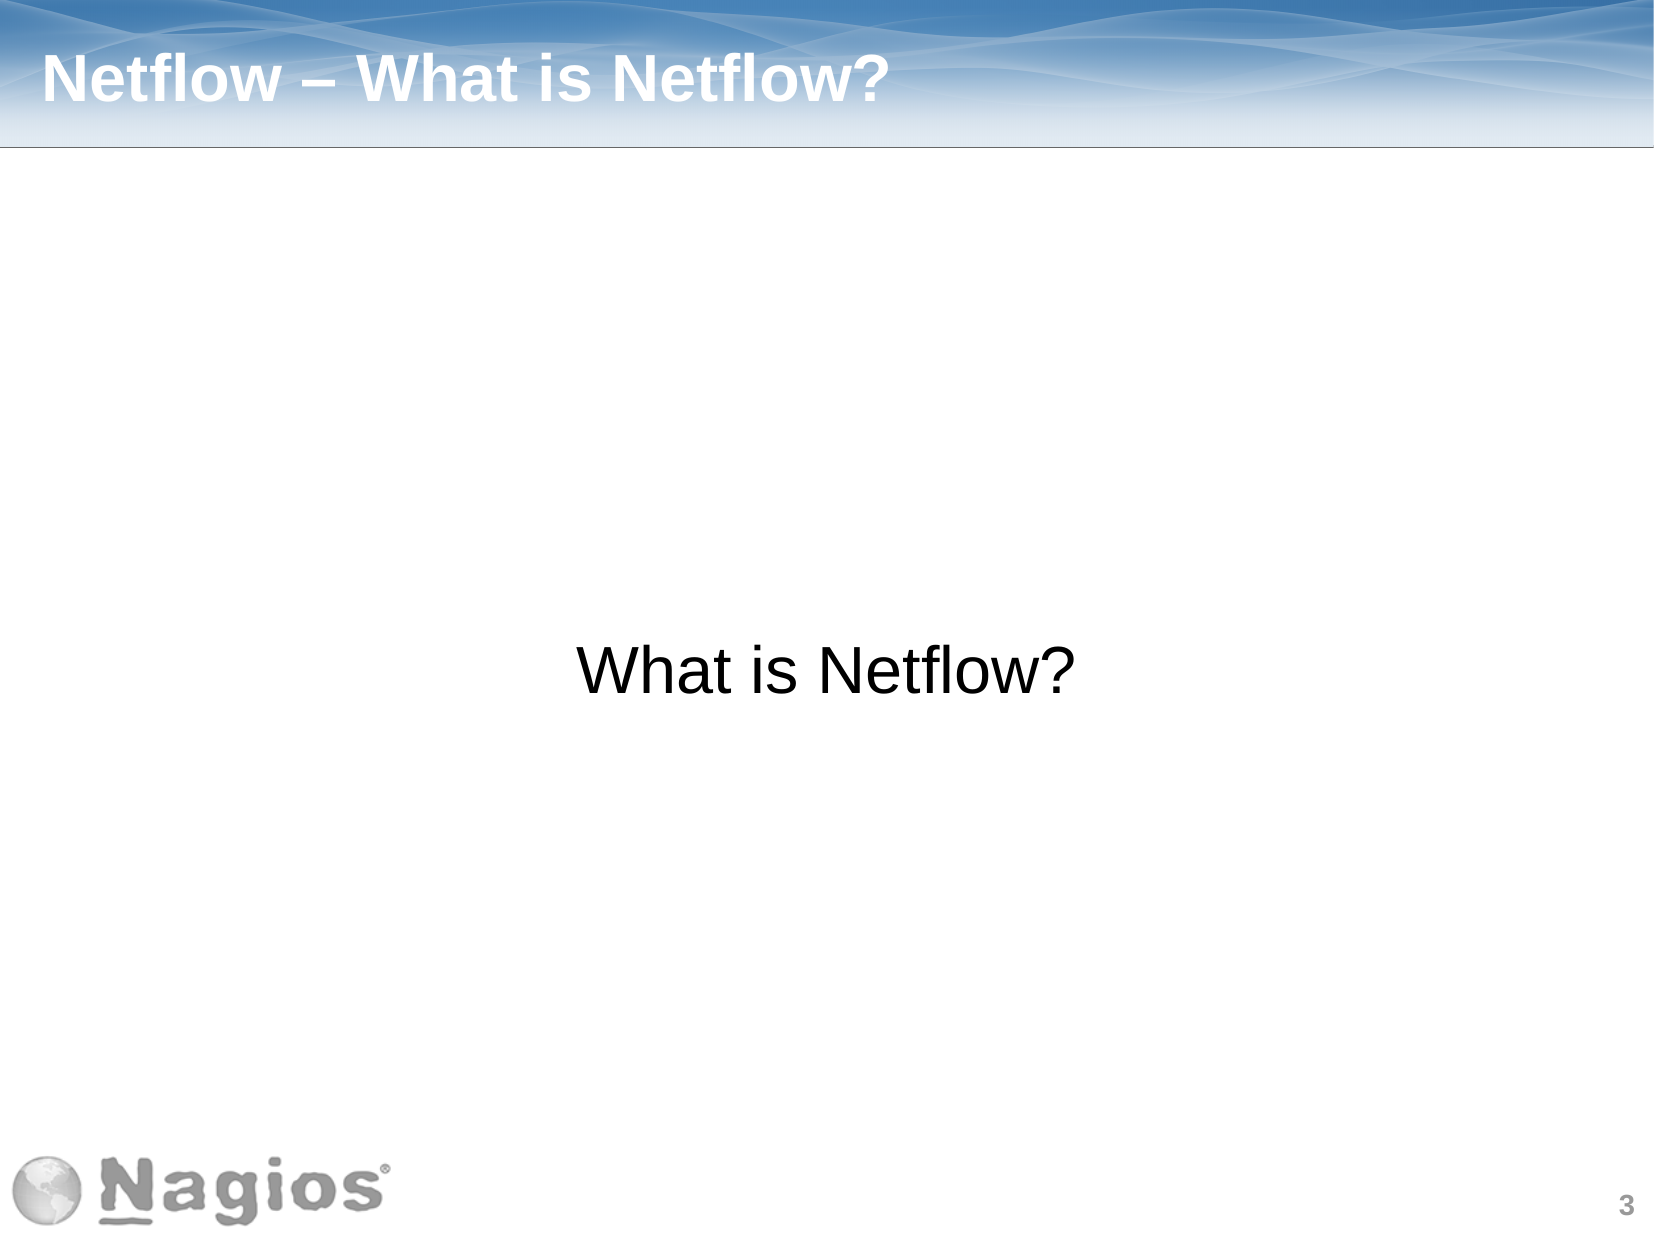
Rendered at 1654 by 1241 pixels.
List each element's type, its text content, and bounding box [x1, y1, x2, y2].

subtitle What is Netflow? [224, 182, 1430, 1160]
picture [0, 0, 1654, 147]
title Netflow – What is Netflow? [41, 29, 1248, 127]
picture [5, 1143, 400, 1239]
